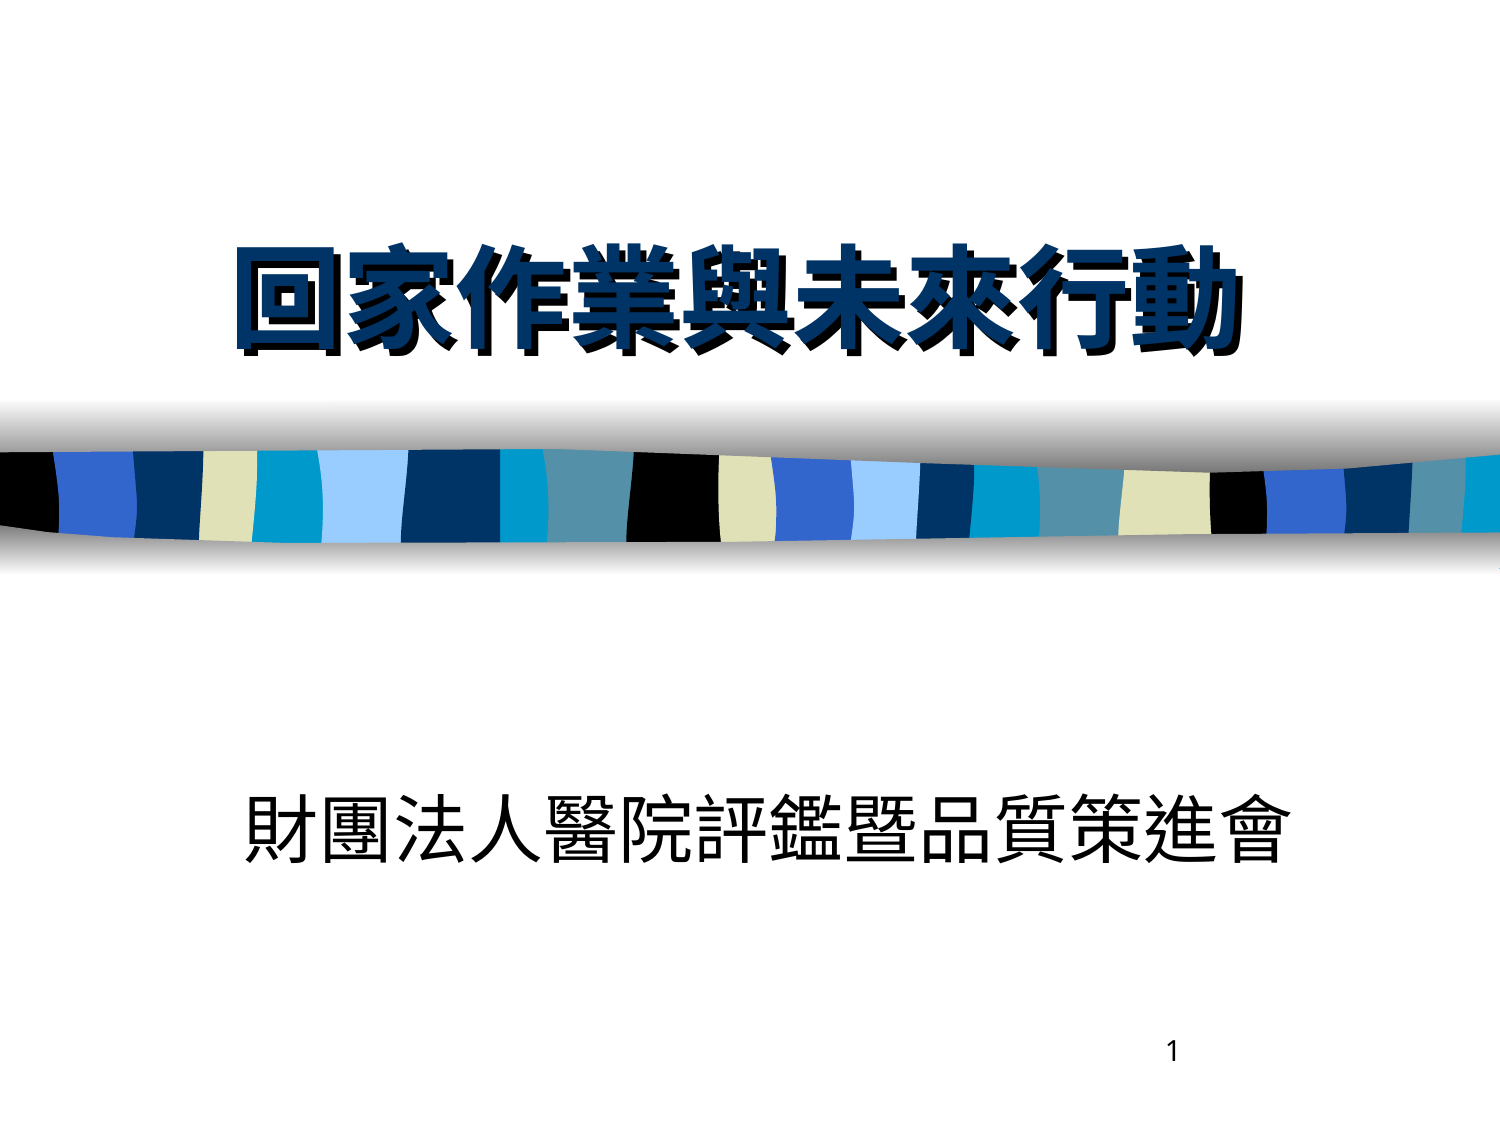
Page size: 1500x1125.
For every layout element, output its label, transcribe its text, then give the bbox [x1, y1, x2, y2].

title 回家作業與未來行動 [214, 220, 1353, 371]
subtitle 財團法人醫院評鑑暨品質策進會 [183, 774, 1355, 925]
text_box [1149, 1025, 1463, 1101]
